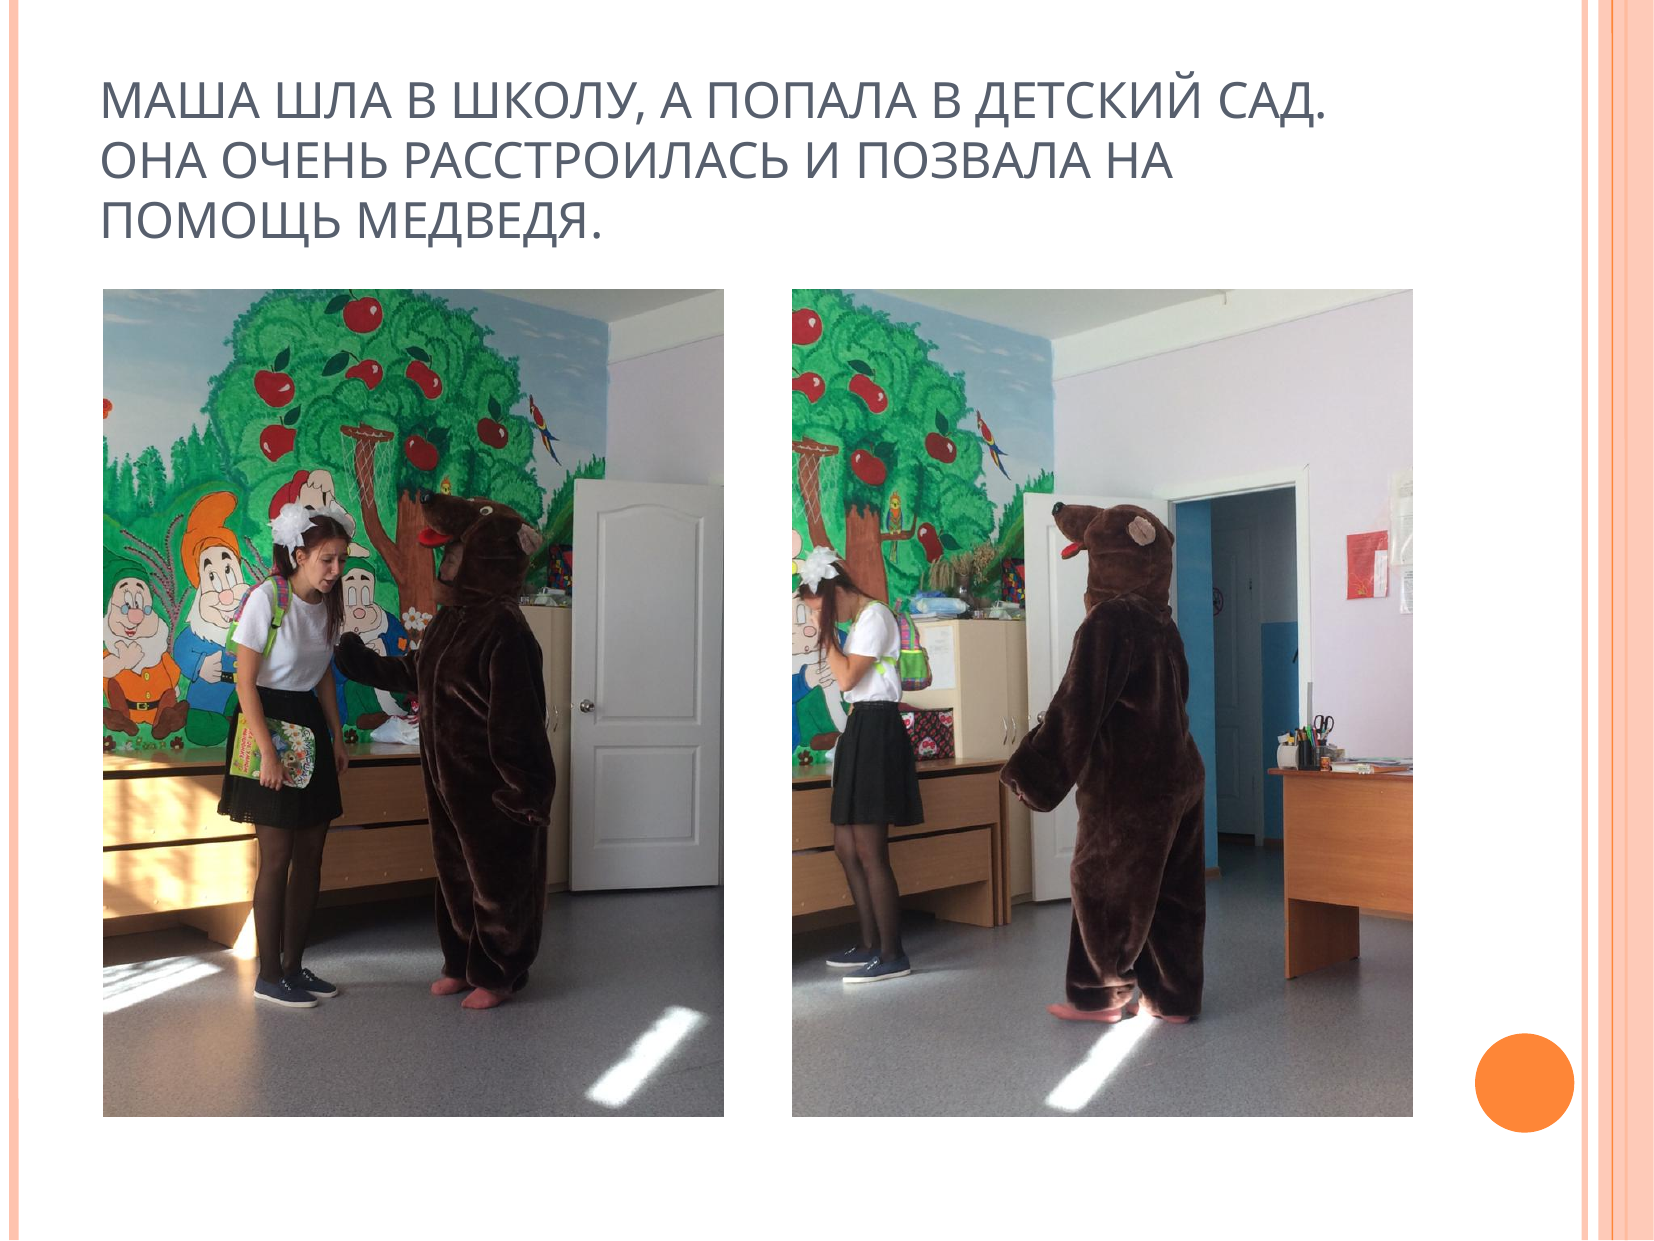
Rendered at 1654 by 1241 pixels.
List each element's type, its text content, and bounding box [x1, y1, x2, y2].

title Маша шла в школу, а попала в детский сад. Она очень расстроилась и позвала на помощь медведя. [82, 49, 1434, 257]
picture [103, 289, 724, 1117]
picture [792, 289, 1413, 1117]
